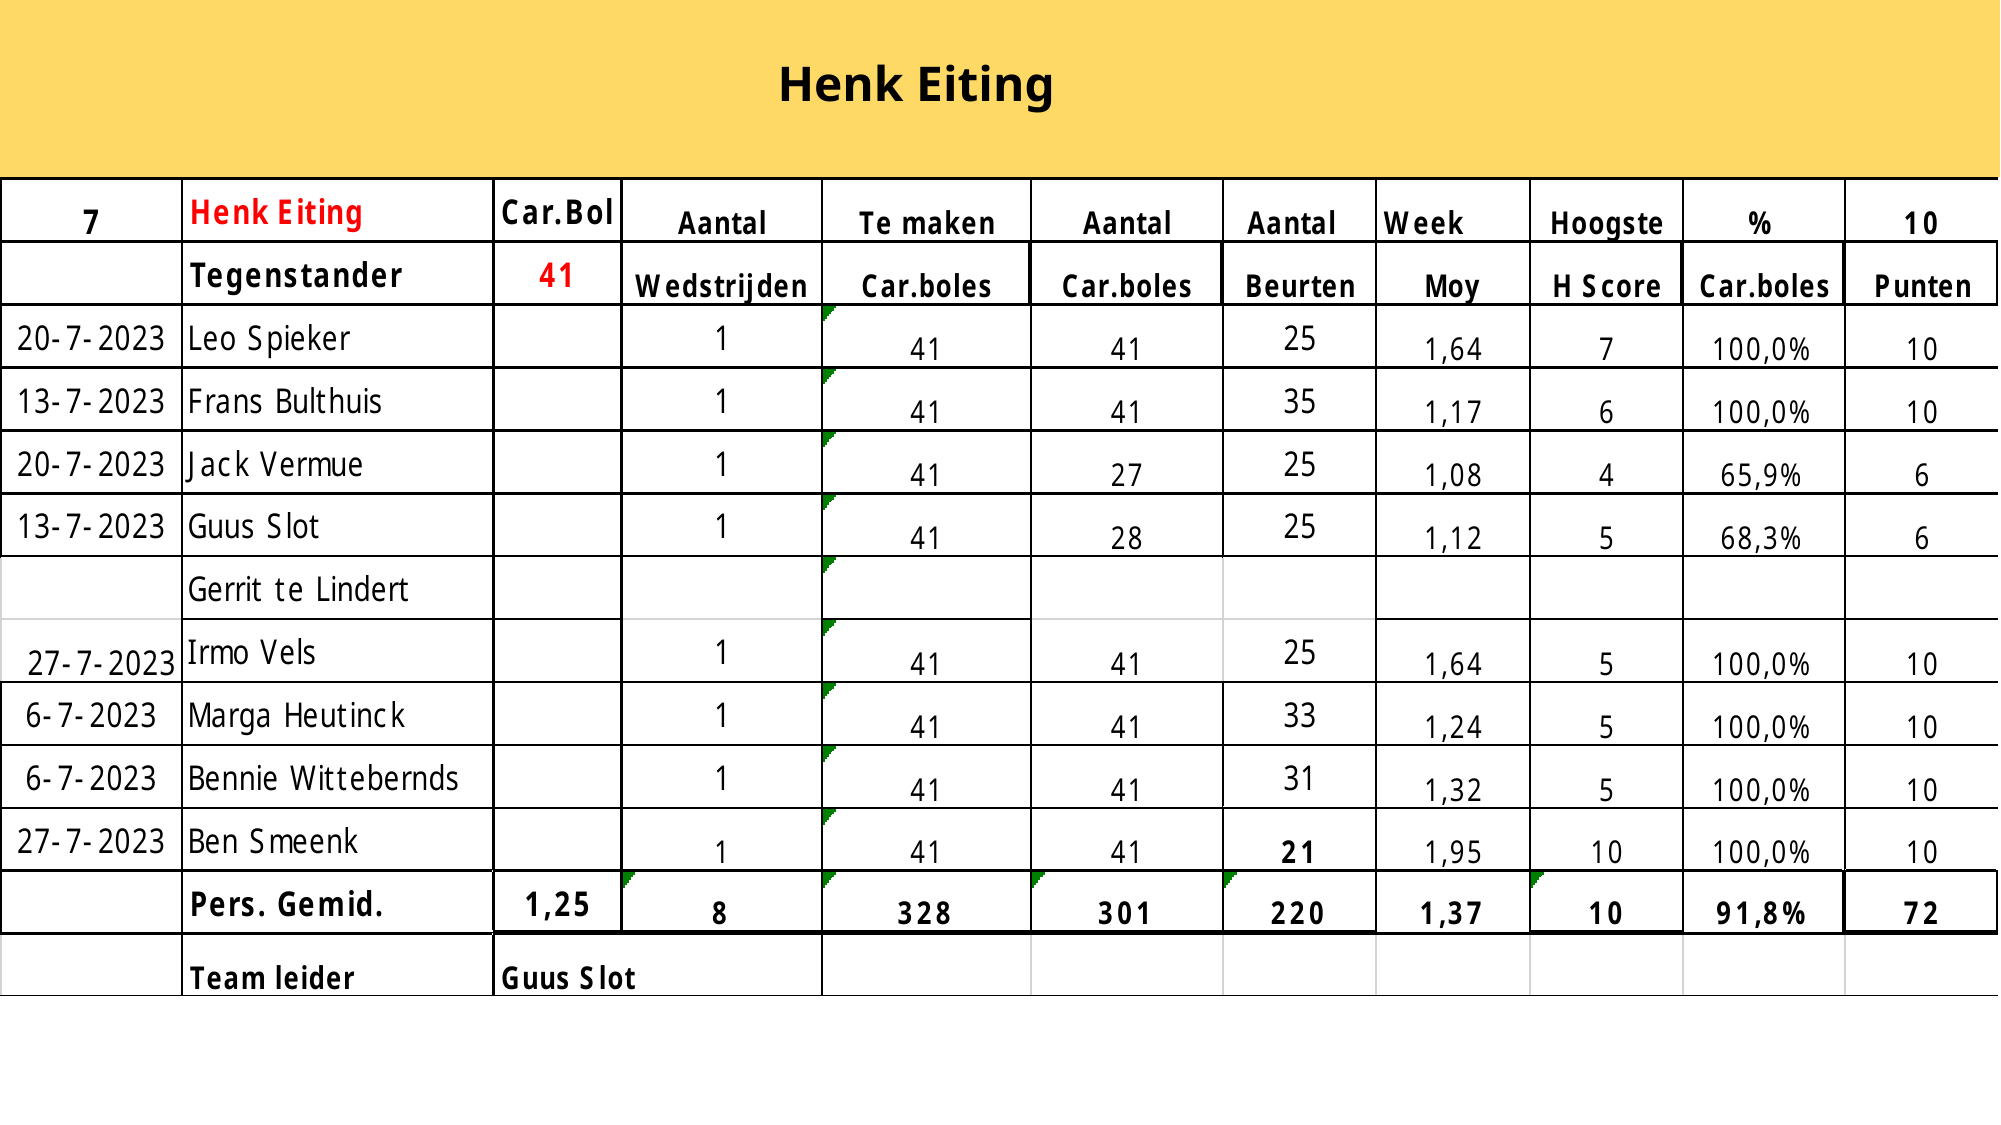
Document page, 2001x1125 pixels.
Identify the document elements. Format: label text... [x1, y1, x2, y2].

title Henk Eiting [0, 0, 2000, 177]
picture [0, 177, 2000, 998]
